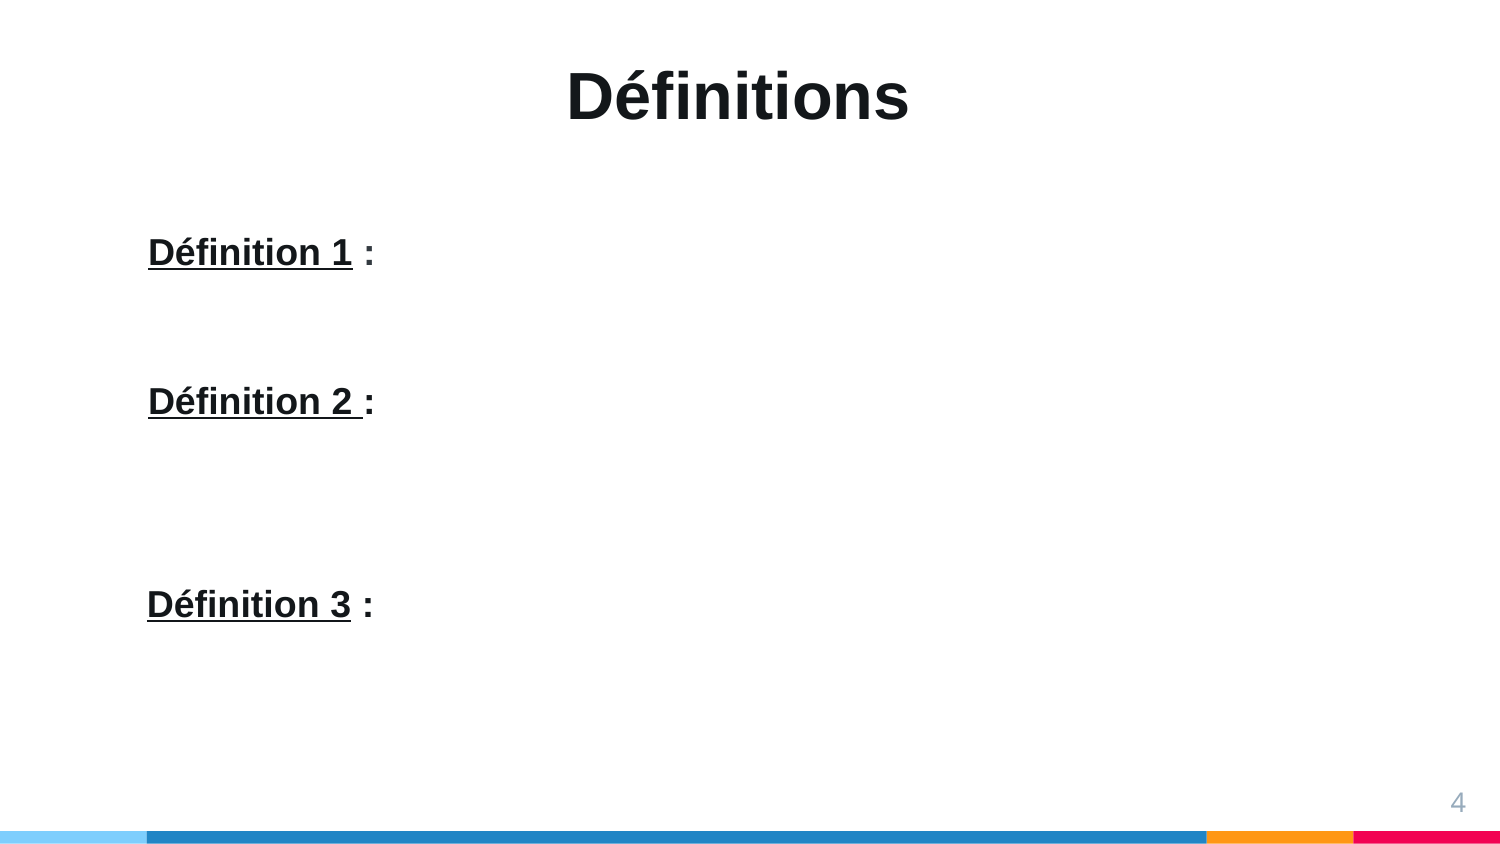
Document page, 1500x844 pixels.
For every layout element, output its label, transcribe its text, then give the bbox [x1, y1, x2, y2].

list Définition 1 : [133, 213, 1407, 347]
list Définition 3 : [131, 565, 1261, 791]
list Définition 2 : [133, 362, 1354, 517]
slide_number <number> [1391, 770, 1482, 822]
title Définitions [0, 7, 1499, 148]
